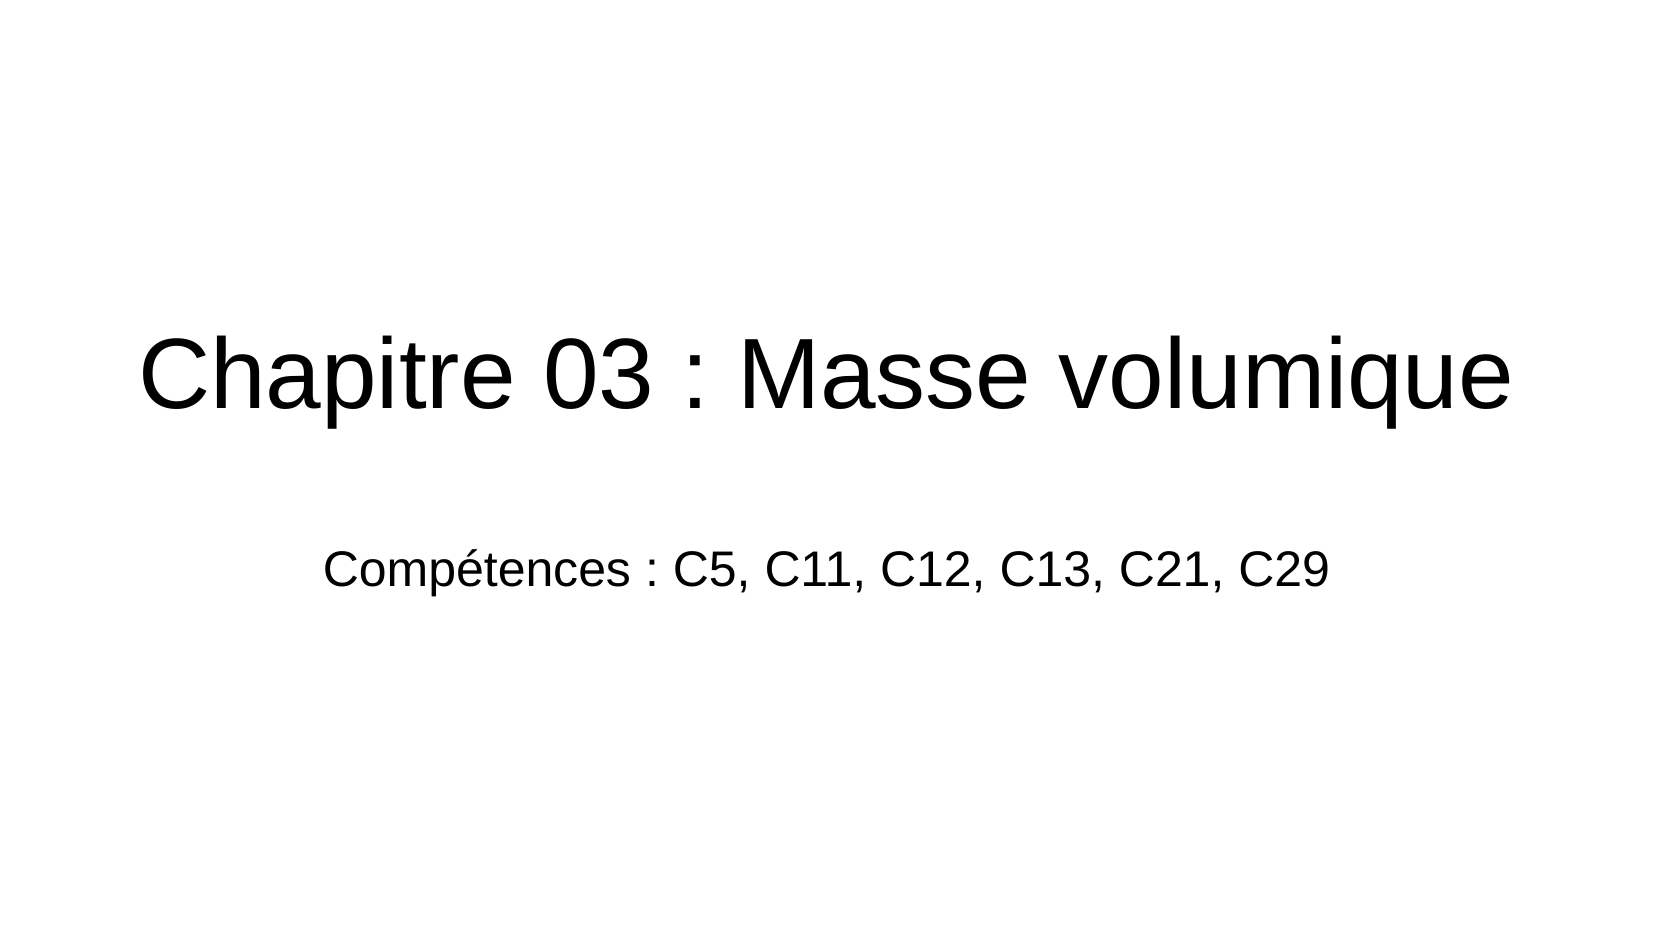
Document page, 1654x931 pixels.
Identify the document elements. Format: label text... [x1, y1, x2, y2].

subtitle Chapitre 03 : Masse volumique Compétences : C5, C11, C12, C13, C21, C29 [82, 59, 1571, 857]
